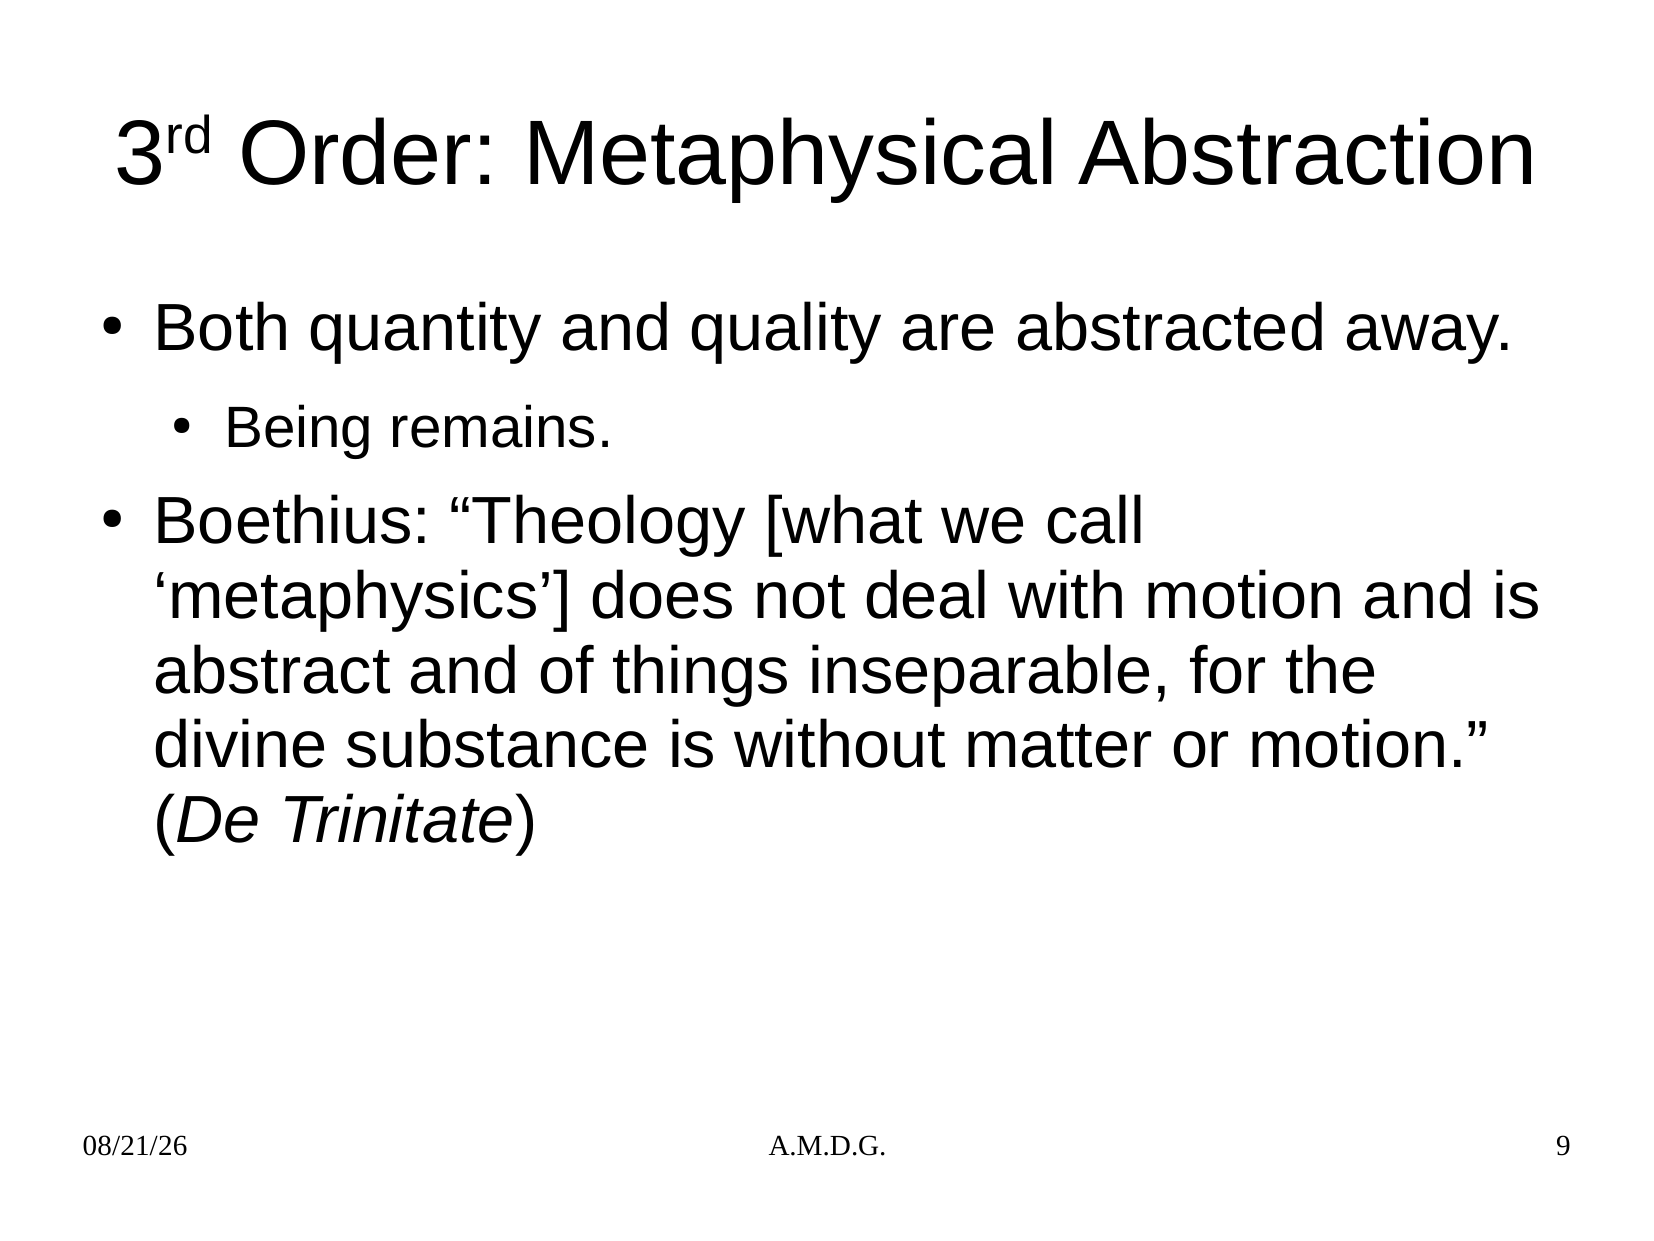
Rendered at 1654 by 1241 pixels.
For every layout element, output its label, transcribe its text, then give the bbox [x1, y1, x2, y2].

list Both quantity and quality are abstracted away. Being remains. Boethius: “Theology [what we call ‘metaphysics’] does not deal with motion and is abstract and of things inseparable, for the divine substance is without matter or motion.” (De Trinitate) [82, 290, 1571, 1109]
title 3rd Order: Metaphysical Abstraction [82, 49, 1571, 257]
